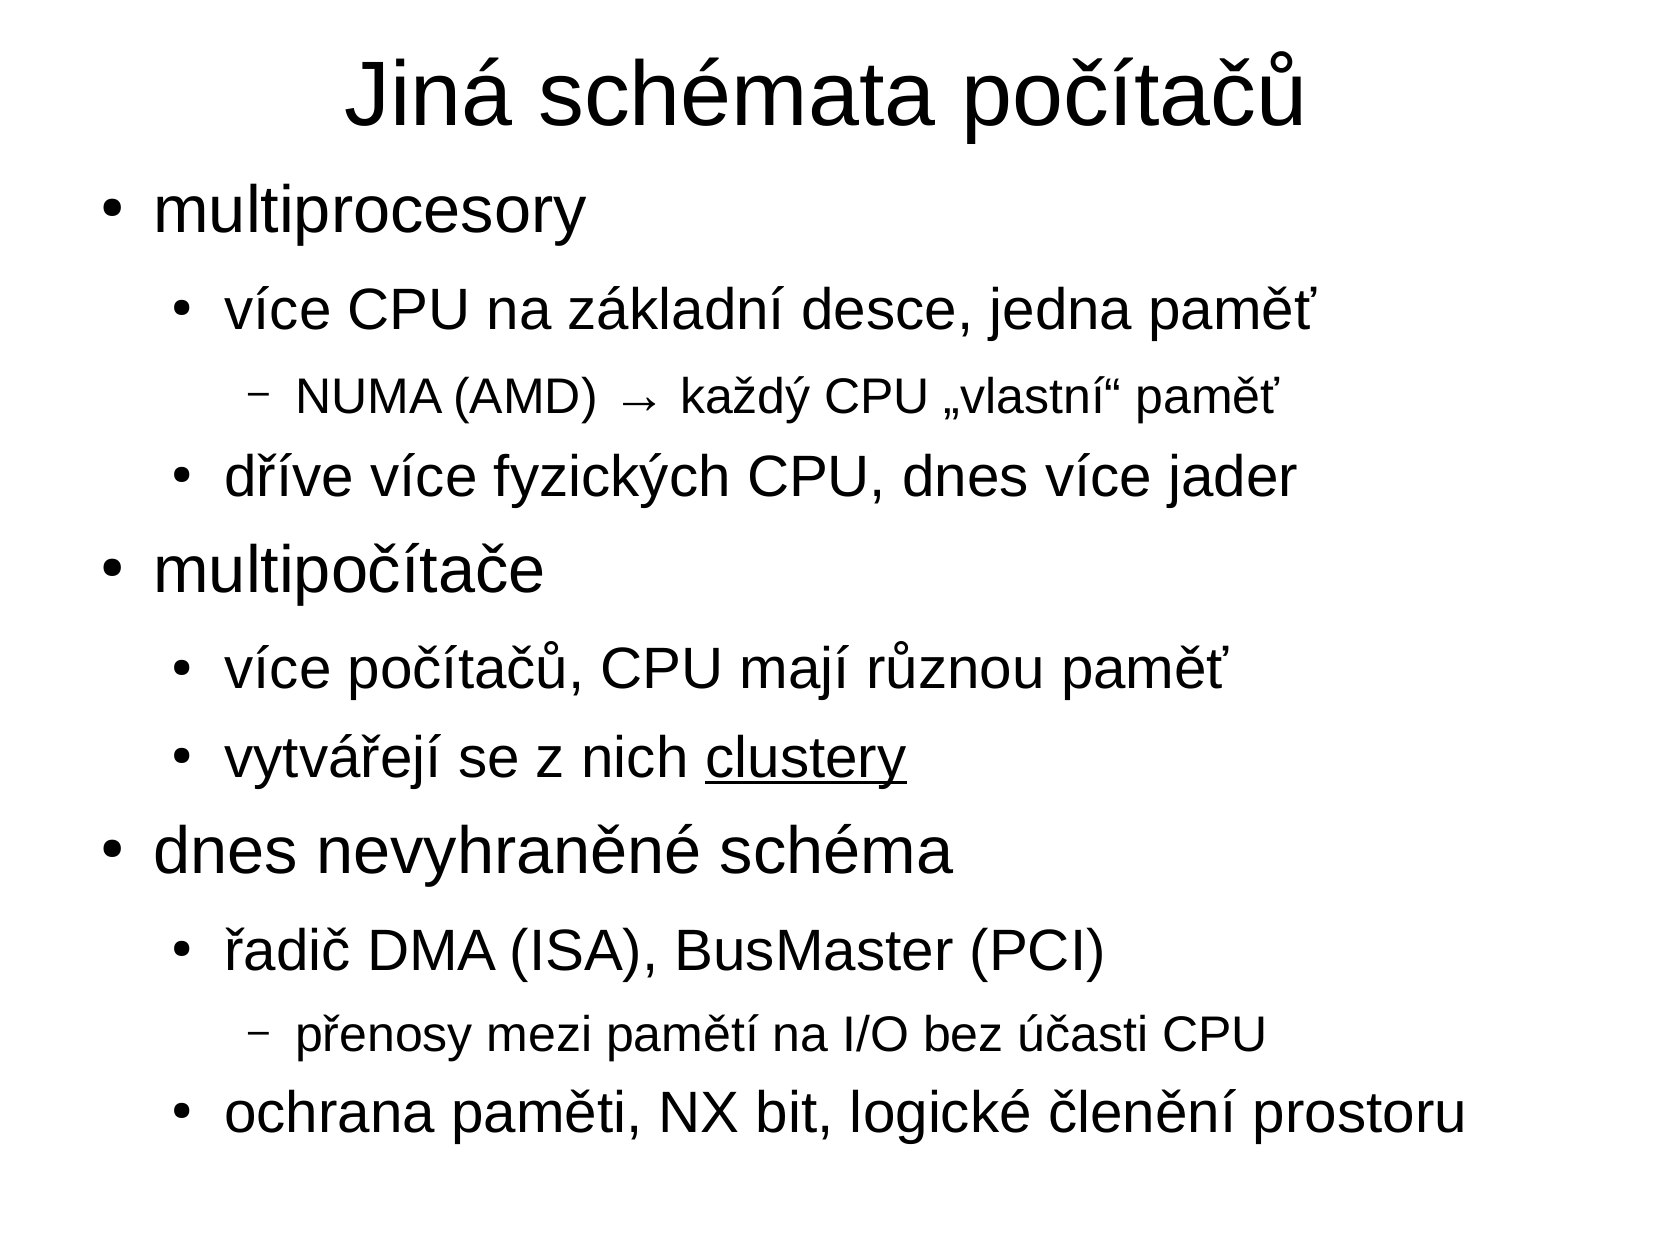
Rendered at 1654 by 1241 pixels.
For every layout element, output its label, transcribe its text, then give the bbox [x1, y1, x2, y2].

title Jiná schémata počítačů [82, 0, 1571, 172]
list multiprocesory více CPU na základní desce, jedna paměť NUMA (AMD) → každý CPU „vlastní“ paměť dříve více fyzických CPU, dnes více jader multipočítače více počítačů, CPU mají různou paměť vytvářejí se z nich clustery dnes nevyhraněné schéma řadič DMA (ISA), BusMaster (PCI) přenosy mezi pamětí na I/O bez účasti CPU ochrana paměti, NX bit, logické členění prostoru [82, 172, 1571, 1145]
